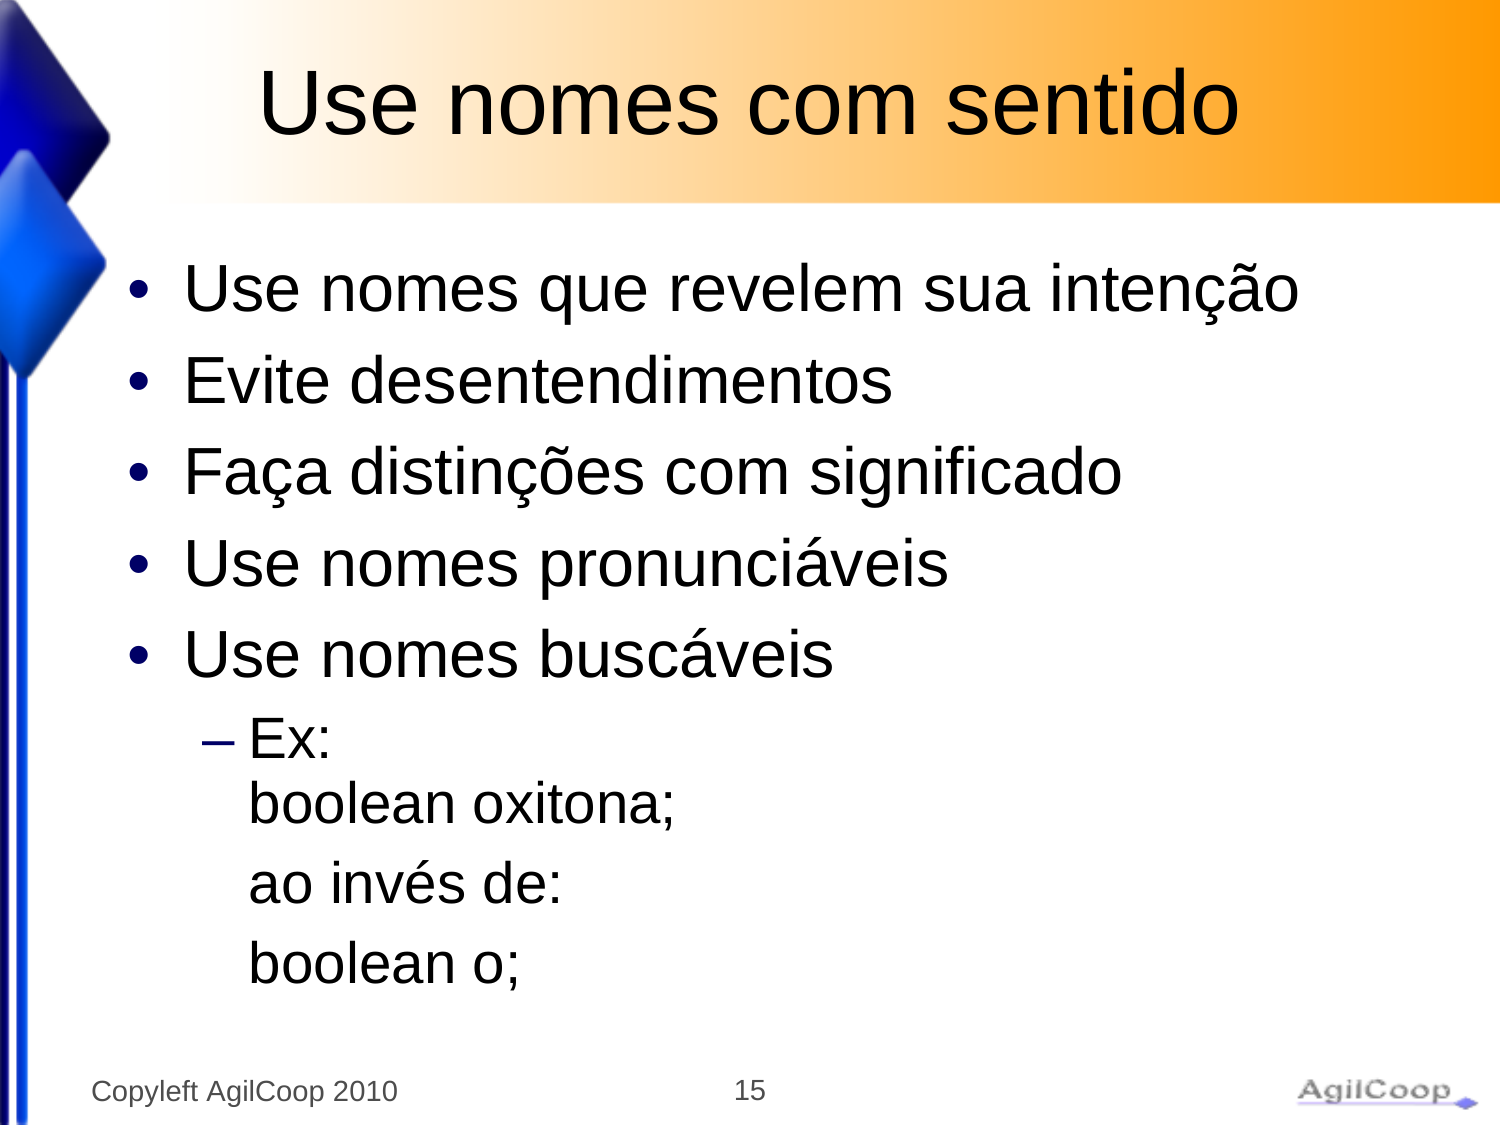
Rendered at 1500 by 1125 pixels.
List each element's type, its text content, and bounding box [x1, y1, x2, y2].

title Use nomes com sentido [75, 8, 1426, 197]
picture [0, 0, 1500, 1125]
list Use nomes que revelem sua intenção Evite desentendimentos Faça distinções com significado Use nomes pronunciáveis Use nomes buscáveis Ex: boolean oxitona; ao invés de: boolean o; [112, 243, 1426, 1022]
